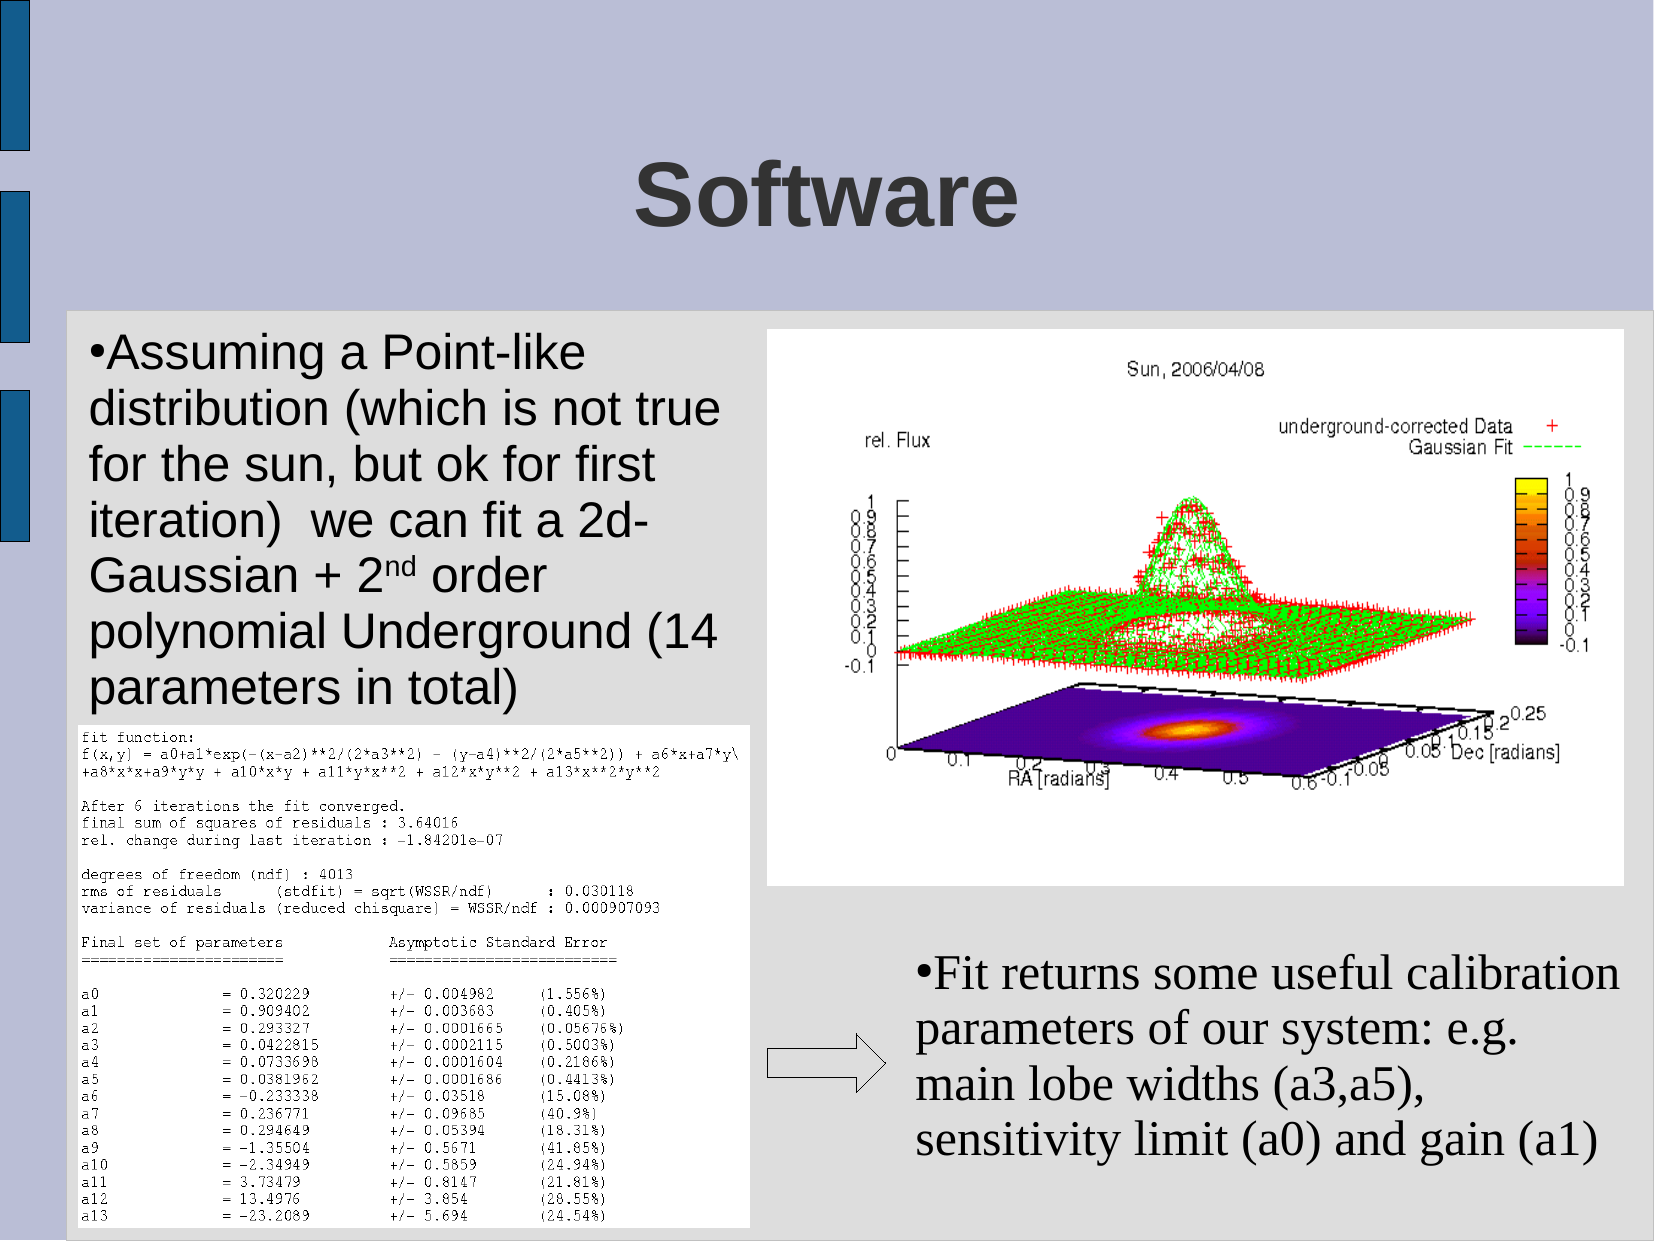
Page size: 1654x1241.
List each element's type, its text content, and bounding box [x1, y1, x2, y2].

text_box Fit returns some useful calibration parameters of our system: e.g. main lobe widths (a3,a5), sensitivity limit (a0) and gain (a1) [915, 944, 1625, 1182]
picture [78, 725, 750, 1228]
title Software [121, 91, 1534, 299]
picture [767, 329, 1624, 886]
list Assuming a Point-like distribution (which is not true for the sun, but ok for first iteration) we can fit a 2d-Gaussian + 2nd order polynomial Underground (14 parameters in total) [88, 324, 763, 840]
